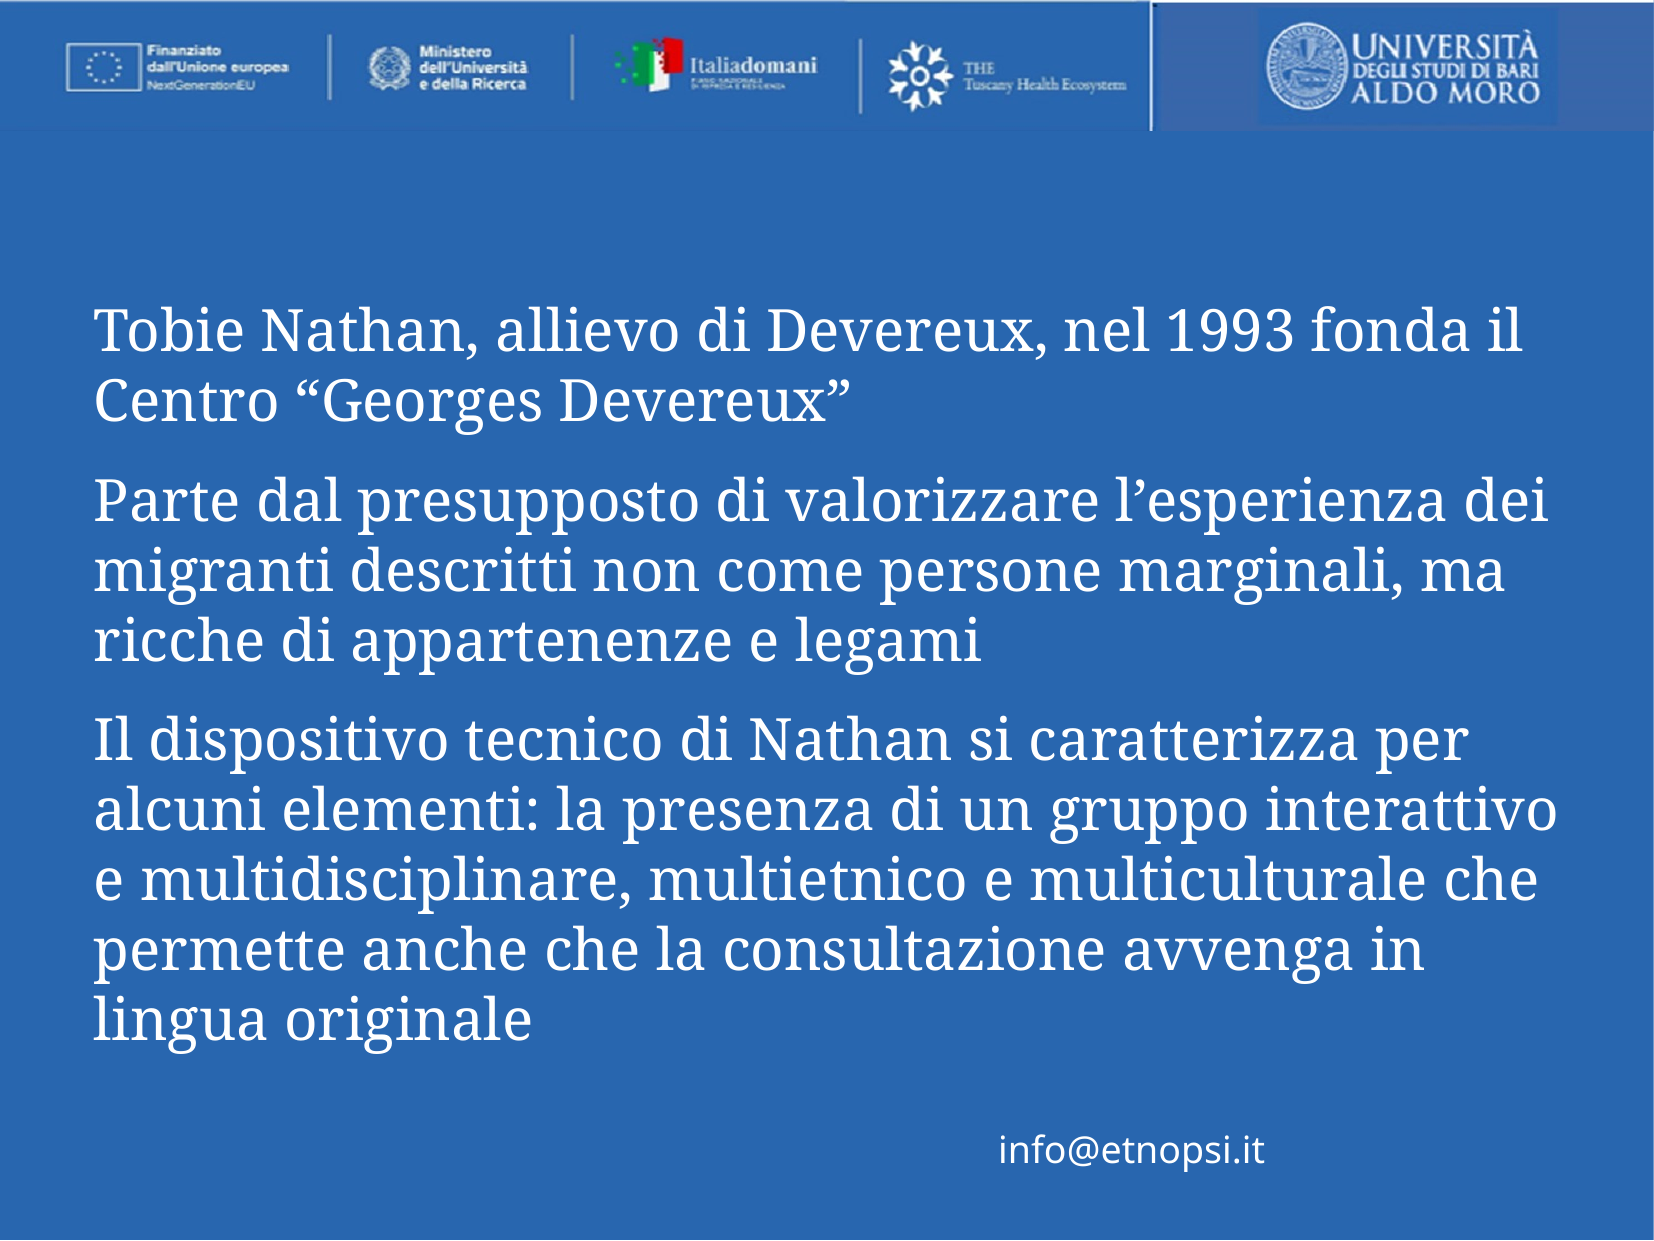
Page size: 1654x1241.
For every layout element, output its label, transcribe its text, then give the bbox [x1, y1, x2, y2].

picture [0, 0, 1654, 132]
subtitle Tobie Nathan, allievo di Devereux, nel 1993 fonda il Centro “Georges Devereux” Parte dal presupposto di valorizzare l’esperienza dei migranti descritti non come persone marginali, ma ricche di appartenenze e legami Il dispositivo tecnico di Nathan si caratterizza per alcuni elementi: la presenza di un gruppo interattivo e multidisciplinare, multietnico e multiculturale che permette anche che la consultazione avvenga in lingua originale info@etnopsi.it [63, 186, 1591, 571]
